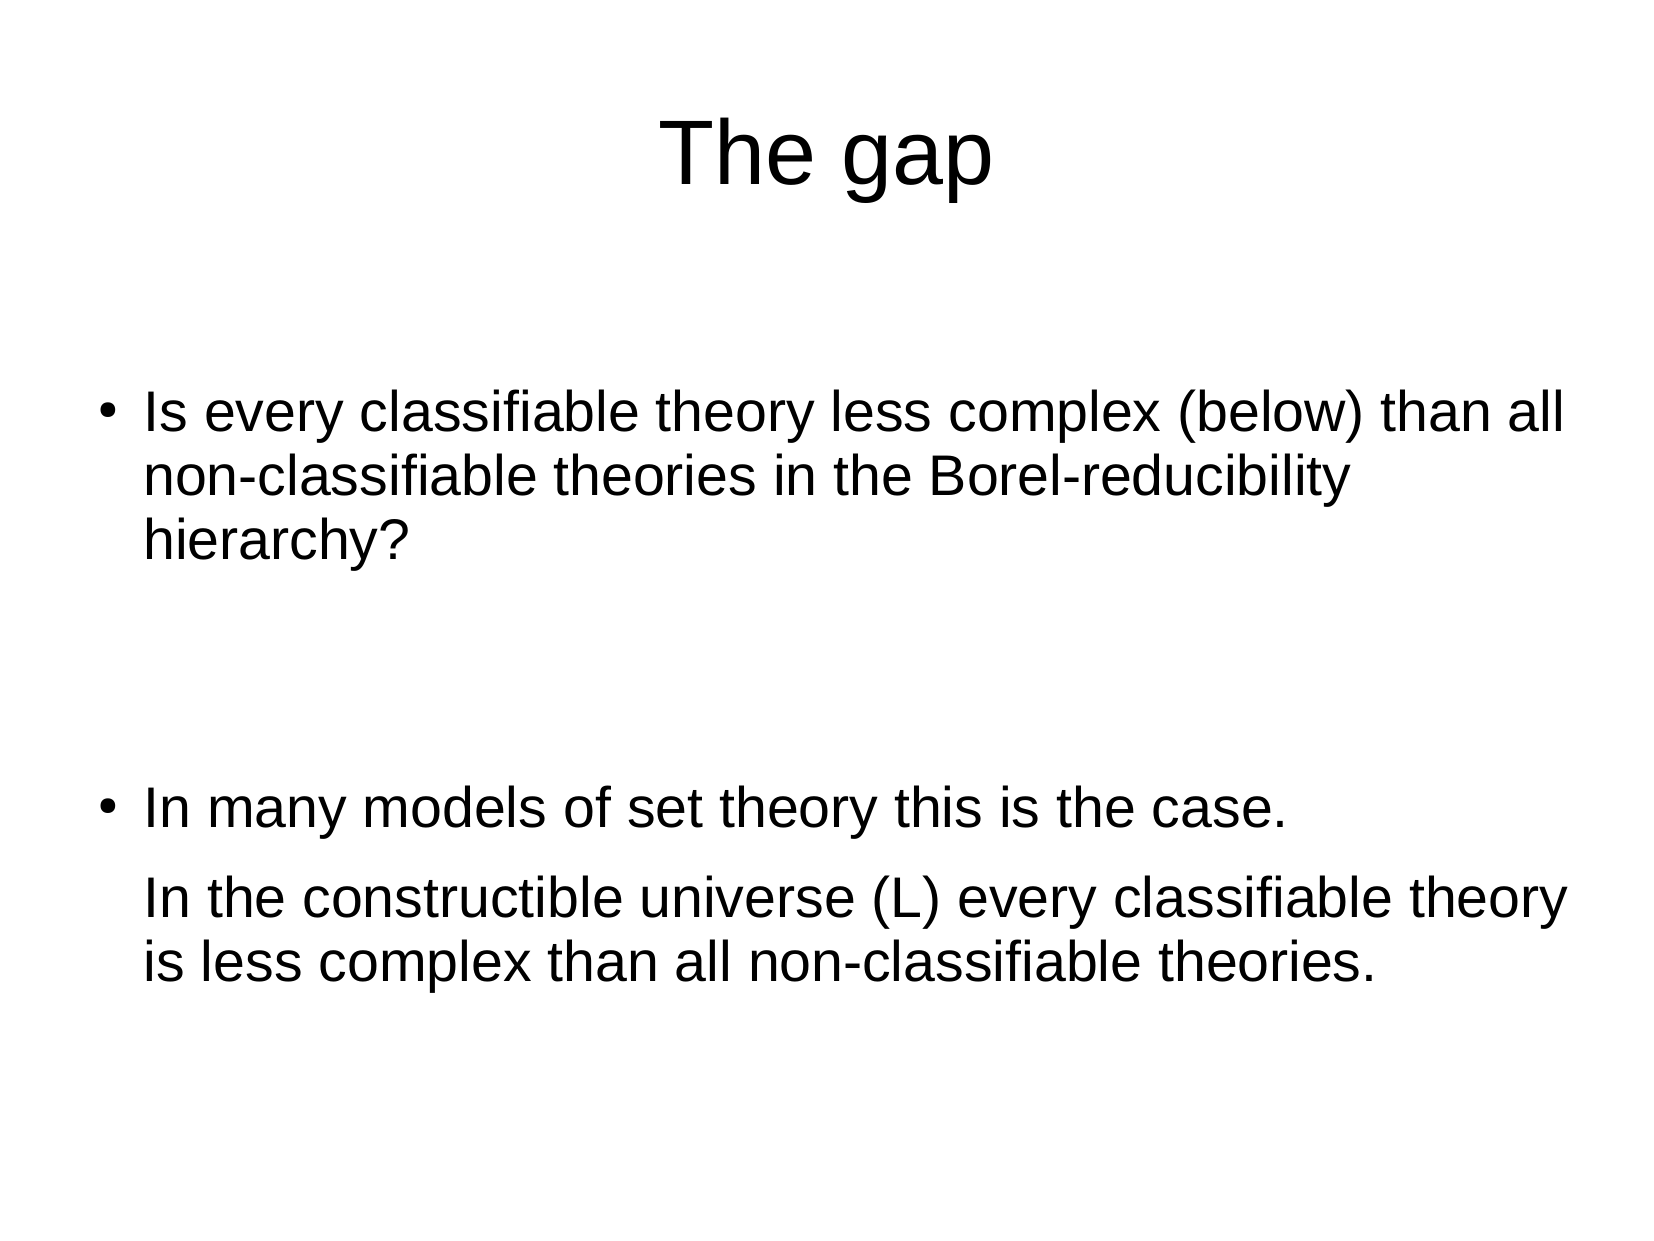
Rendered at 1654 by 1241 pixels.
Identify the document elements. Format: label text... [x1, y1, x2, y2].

list Is every classifiable theory less complex (below) than all non-classifiable theories in the Borel-reducibility hierarchy? In many models of set theory this is the case. In the constructible universe (L) every classifiable theory is less complex than all non-classifiable theories. [82, 290, 1571, 1010]
title The gap [82, 49, 1571, 257]
